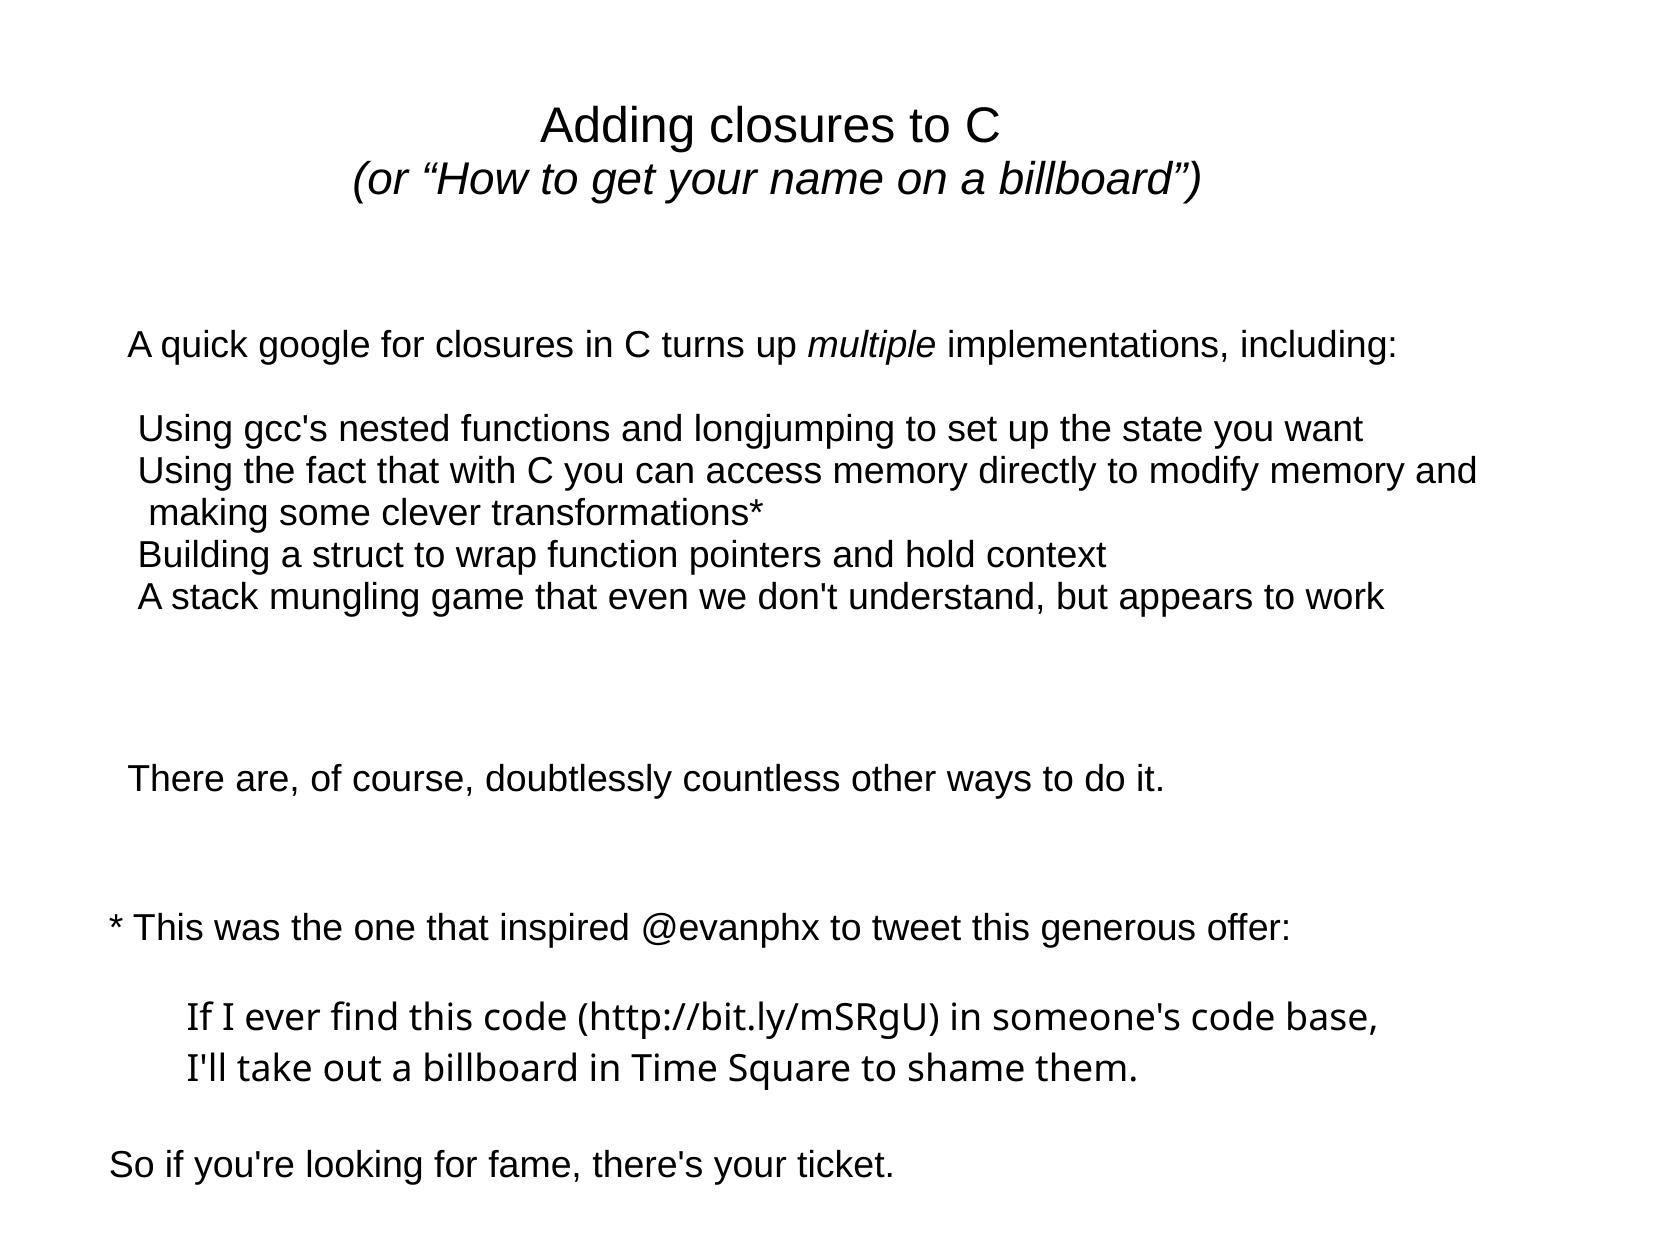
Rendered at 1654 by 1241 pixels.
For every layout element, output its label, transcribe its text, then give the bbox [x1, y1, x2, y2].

text_box * This was the one that inspired @evanphx to tweet this generous offer: If I ever find this code (http://bit.ly/mSRgU) in someone's code base, I'll take out a billboard in Time Square to shame them. So if you're looking for fame, there's your ticket. [93, 899, 1388, 1201]
text_box Adding closures to C (or “How to get your name on a billboard”) [337, 90, 1216, 226]
text_box There are, of course, doubtlessly countless other ways to do it. [112, 750, 1179, 812]
text_box A quick google for closures in C turns up multiple implementations, including: Using gcc's nested functions and longjumping to set up the state you want Using the fact that with C you can access memory directly to modify memory and making some clever transformations* Building a struct to wrap function pointers and hold context A stack mungling game that even we don't understand, but appears to work [112, 315, 1519, 751]
